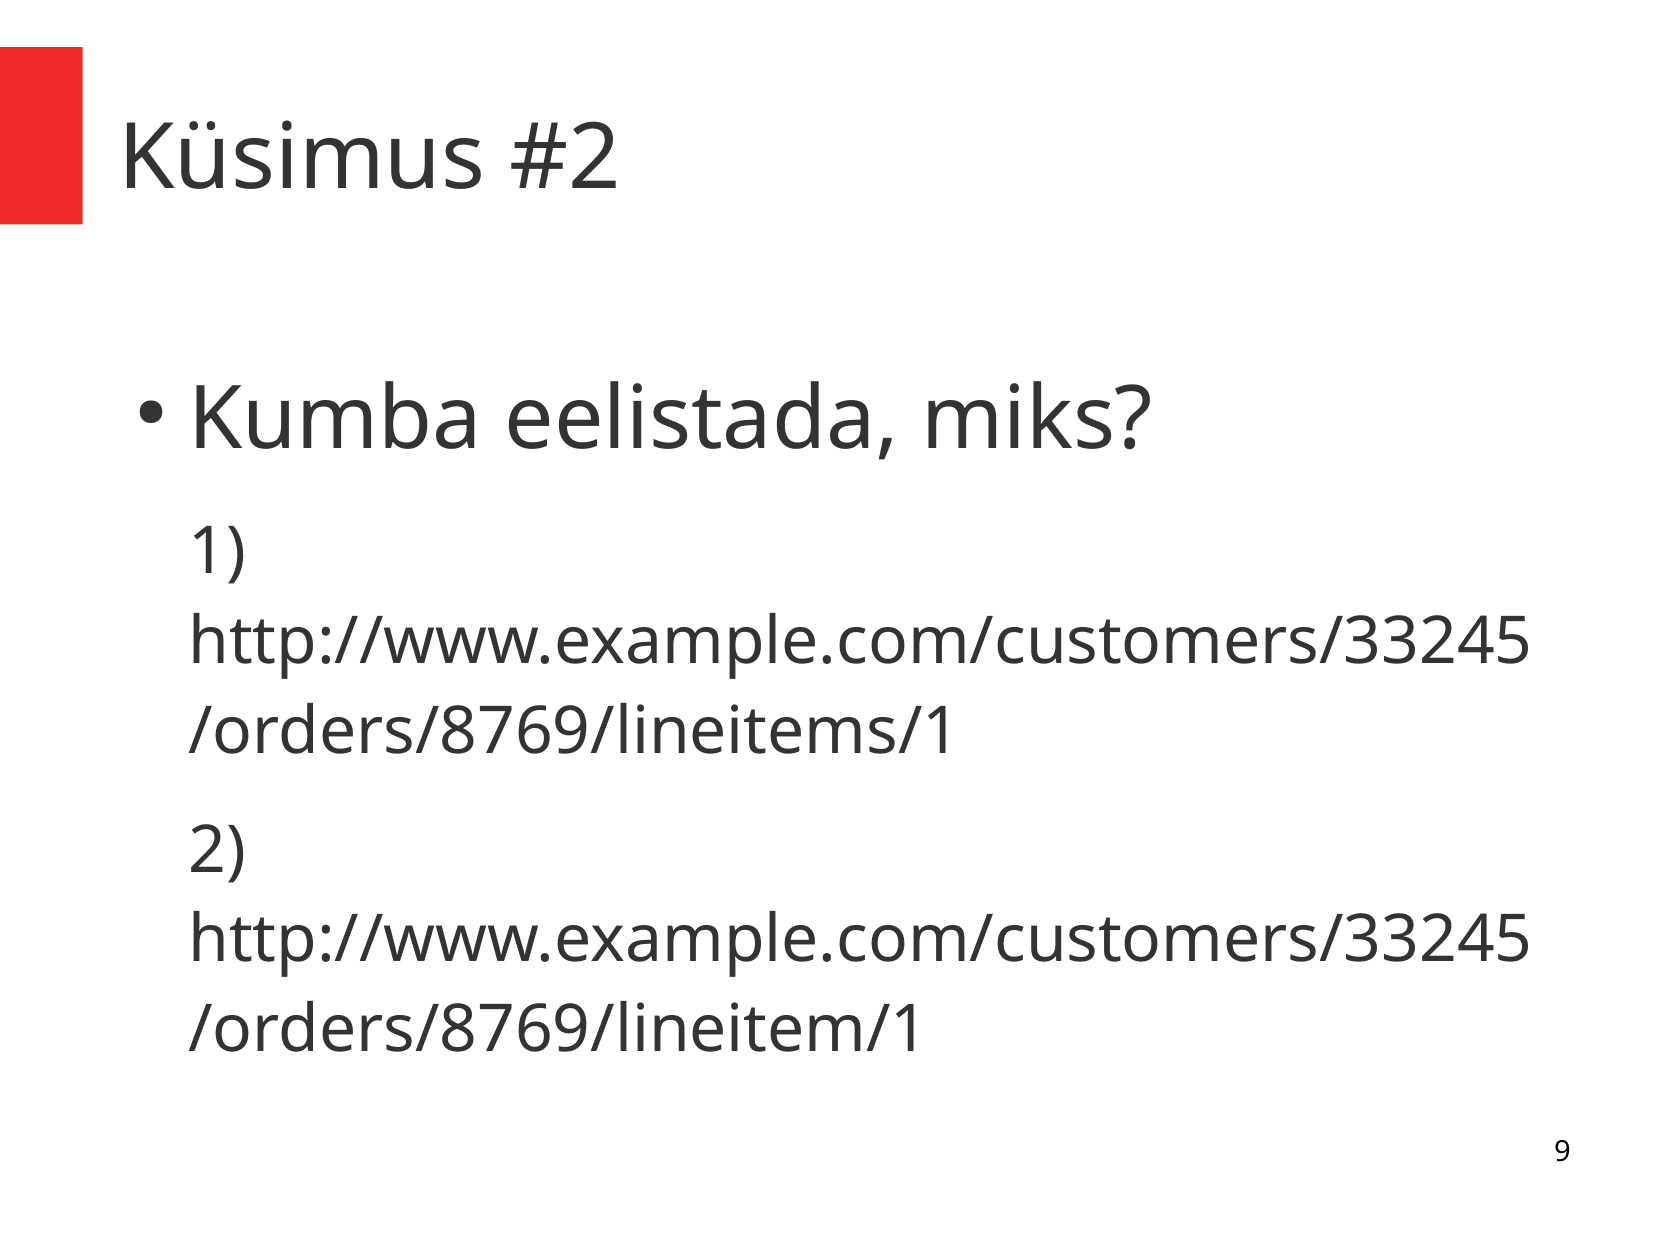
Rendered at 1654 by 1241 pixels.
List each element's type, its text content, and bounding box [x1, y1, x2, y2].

title Küsimus #2 [118, 49, 1571, 257]
list Kumba eelistada, miks? 1) http://www.example.com/customers/33245/orders/8769/lineitems/1 2) http://www.example.com/customers/33245/orders/8769/lineitem/1 [118, 354, 1536, 1074]
